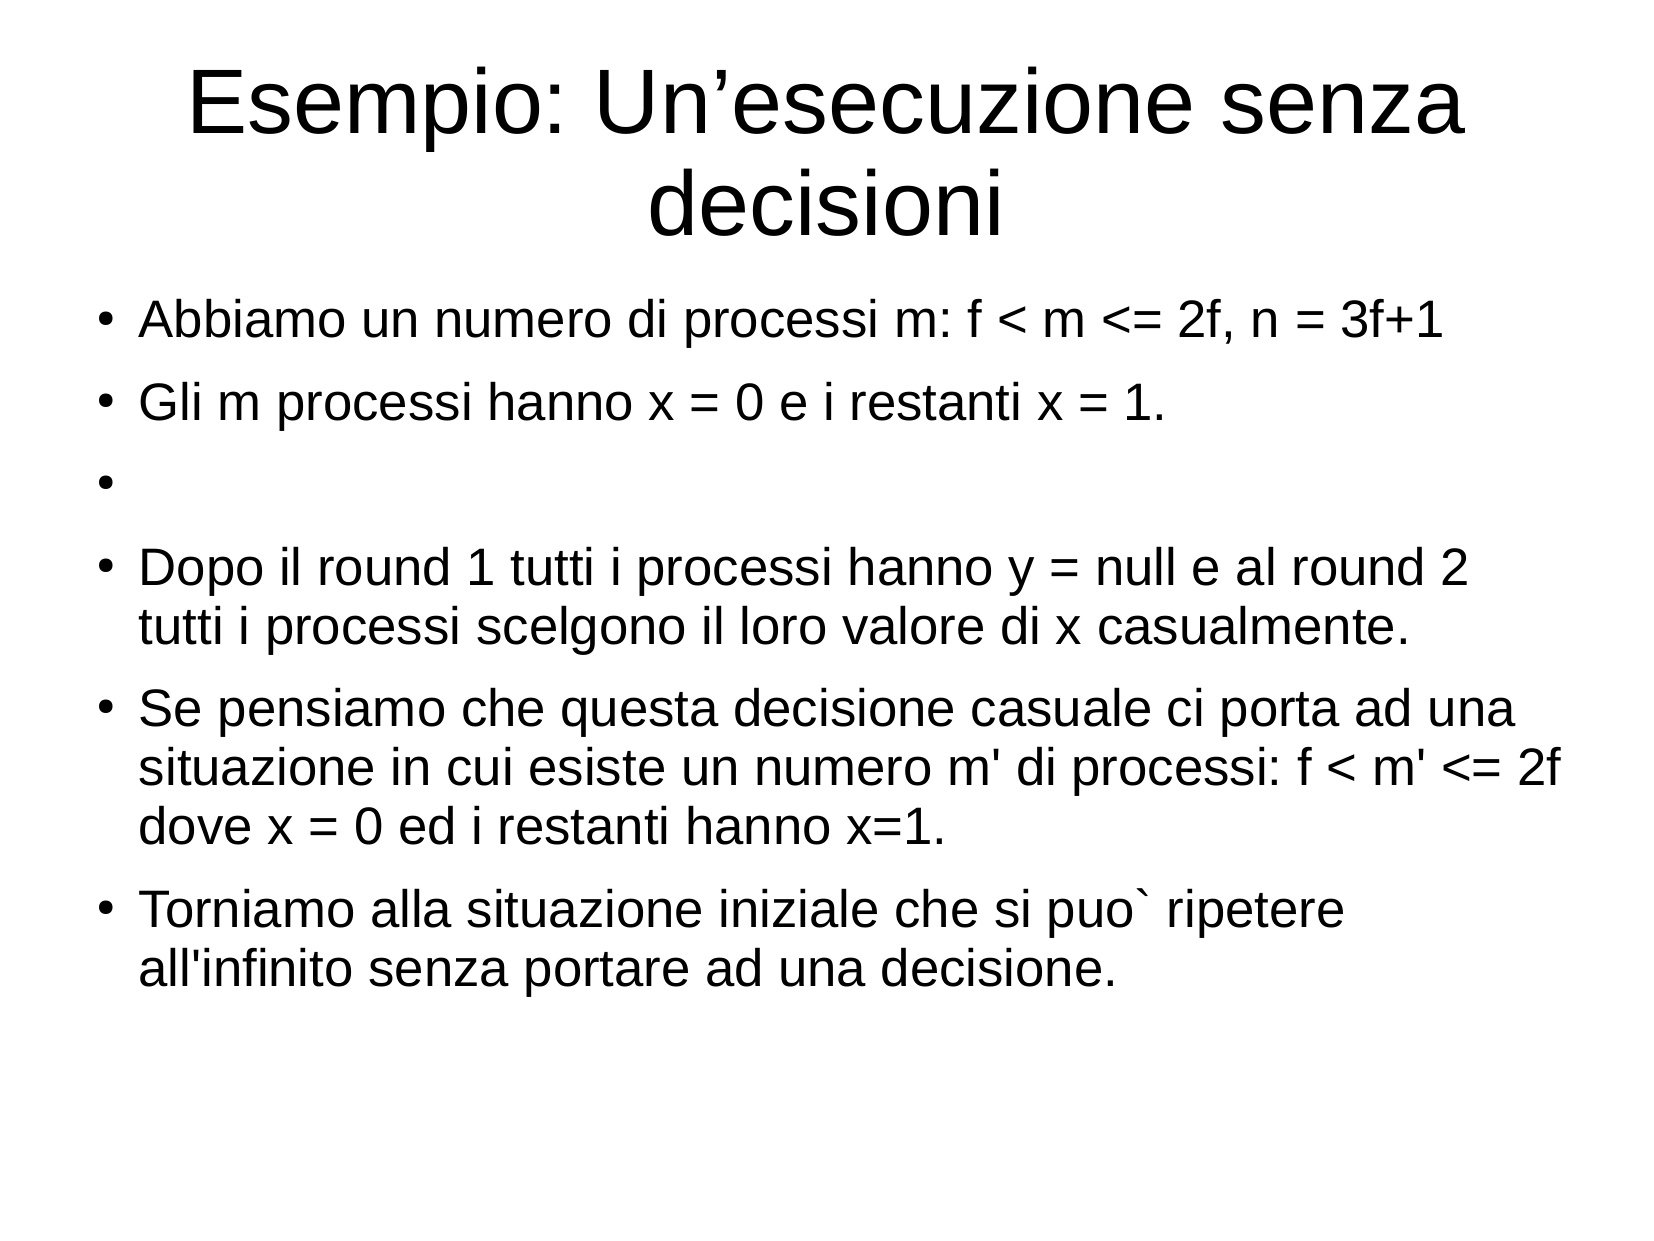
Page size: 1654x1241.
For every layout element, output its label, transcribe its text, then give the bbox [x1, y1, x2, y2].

list Abbiamo un numero di processi m: f < m <= 2f, n = 3f+1 Gli m processi hanno x = 0 e i restanti x = 1. Dopo il round 1 tutti i processi hanno y = null e al round 2 tutti i processi scelgono il loro valore di x casualmente. Se pensiamo che questa decisione casuale ci porta ad una situazione in cui esiste un numero m' di processi: f < m' <= 2f dove x = 0 ed i restanti hanno x=1. Torniamo alla situazione iniziale che si puo` ripetere all'infinito senza portare ad una decisione. [82, 290, 1571, 1010]
title Esempio: Un’esecuzione senza decisioni [82, 49, 1571, 257]
